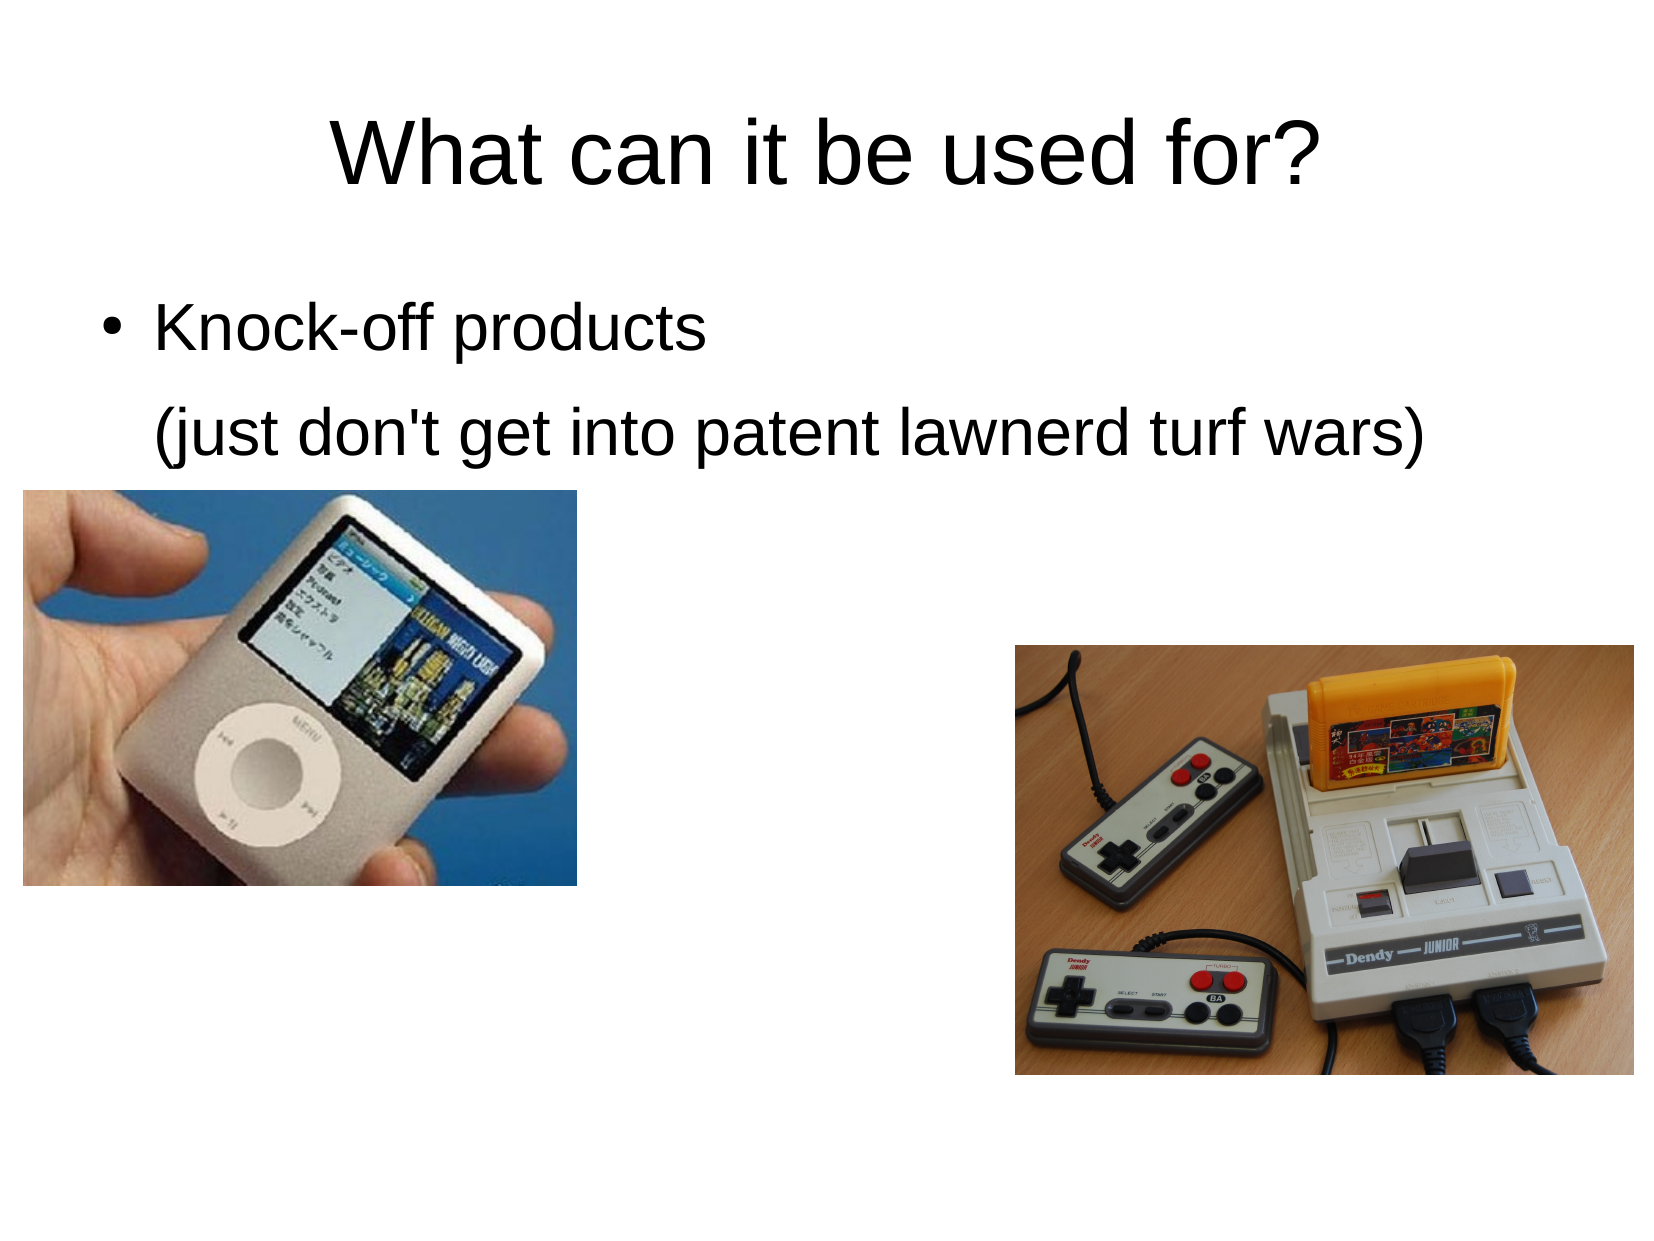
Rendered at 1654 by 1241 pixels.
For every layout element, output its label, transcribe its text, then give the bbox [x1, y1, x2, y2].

picture [23, 490, 577, 886]
list Knock-off products (just don't get into patent lawnerd turf wars) [82, 290, 1571, 1010]
title What can it be used for? [82, 49, 1571, 257]
picture [1015, 645, 1634, 1075]
